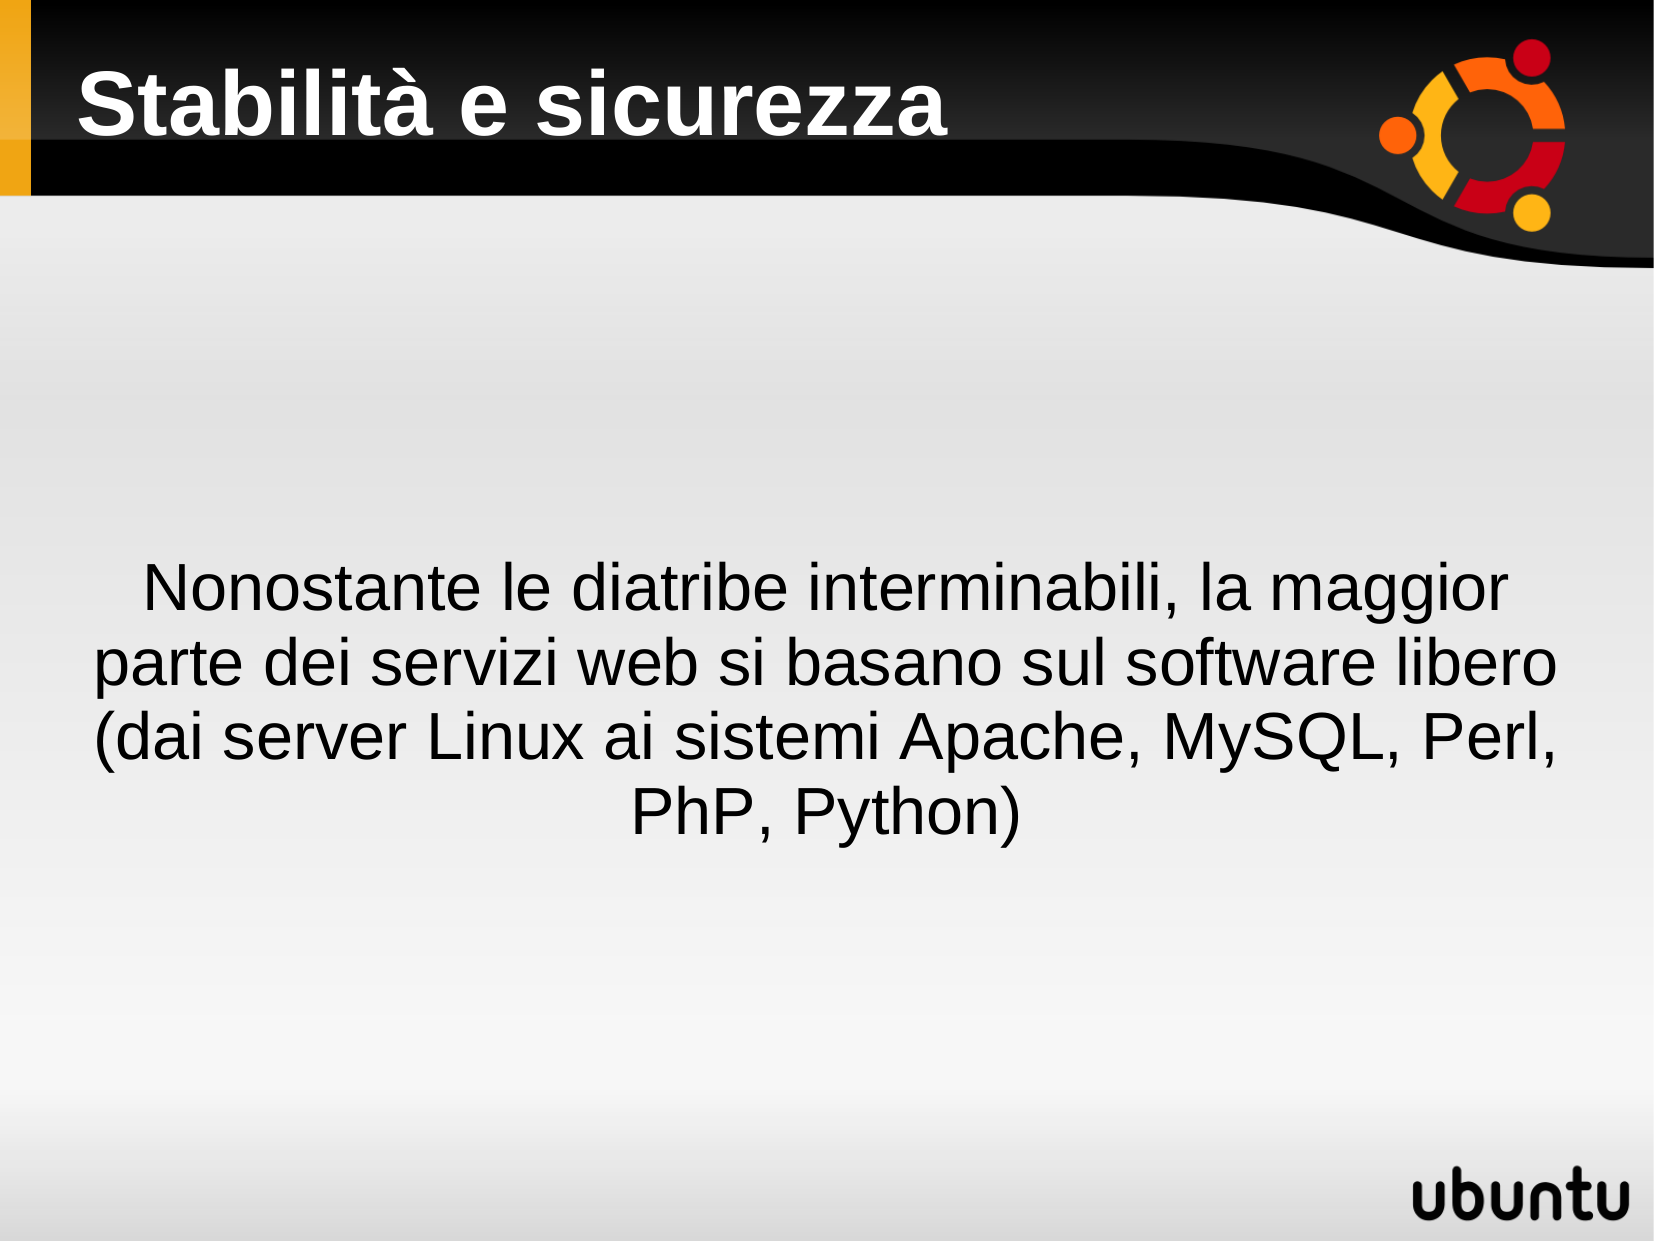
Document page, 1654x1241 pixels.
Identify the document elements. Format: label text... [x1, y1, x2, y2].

picture [0, 0, 1654, 1241]
title Stabilità e sicurezza [76, 7, 1565, 200]
subtitle Nonostante le diatribe interminabili, la maggior parte dei servizi web si basano sul software libero (dai server Linux ai sistemi Apache, MySQL, Perl, PhP, Python) [82, 297, 1571, 1102]
